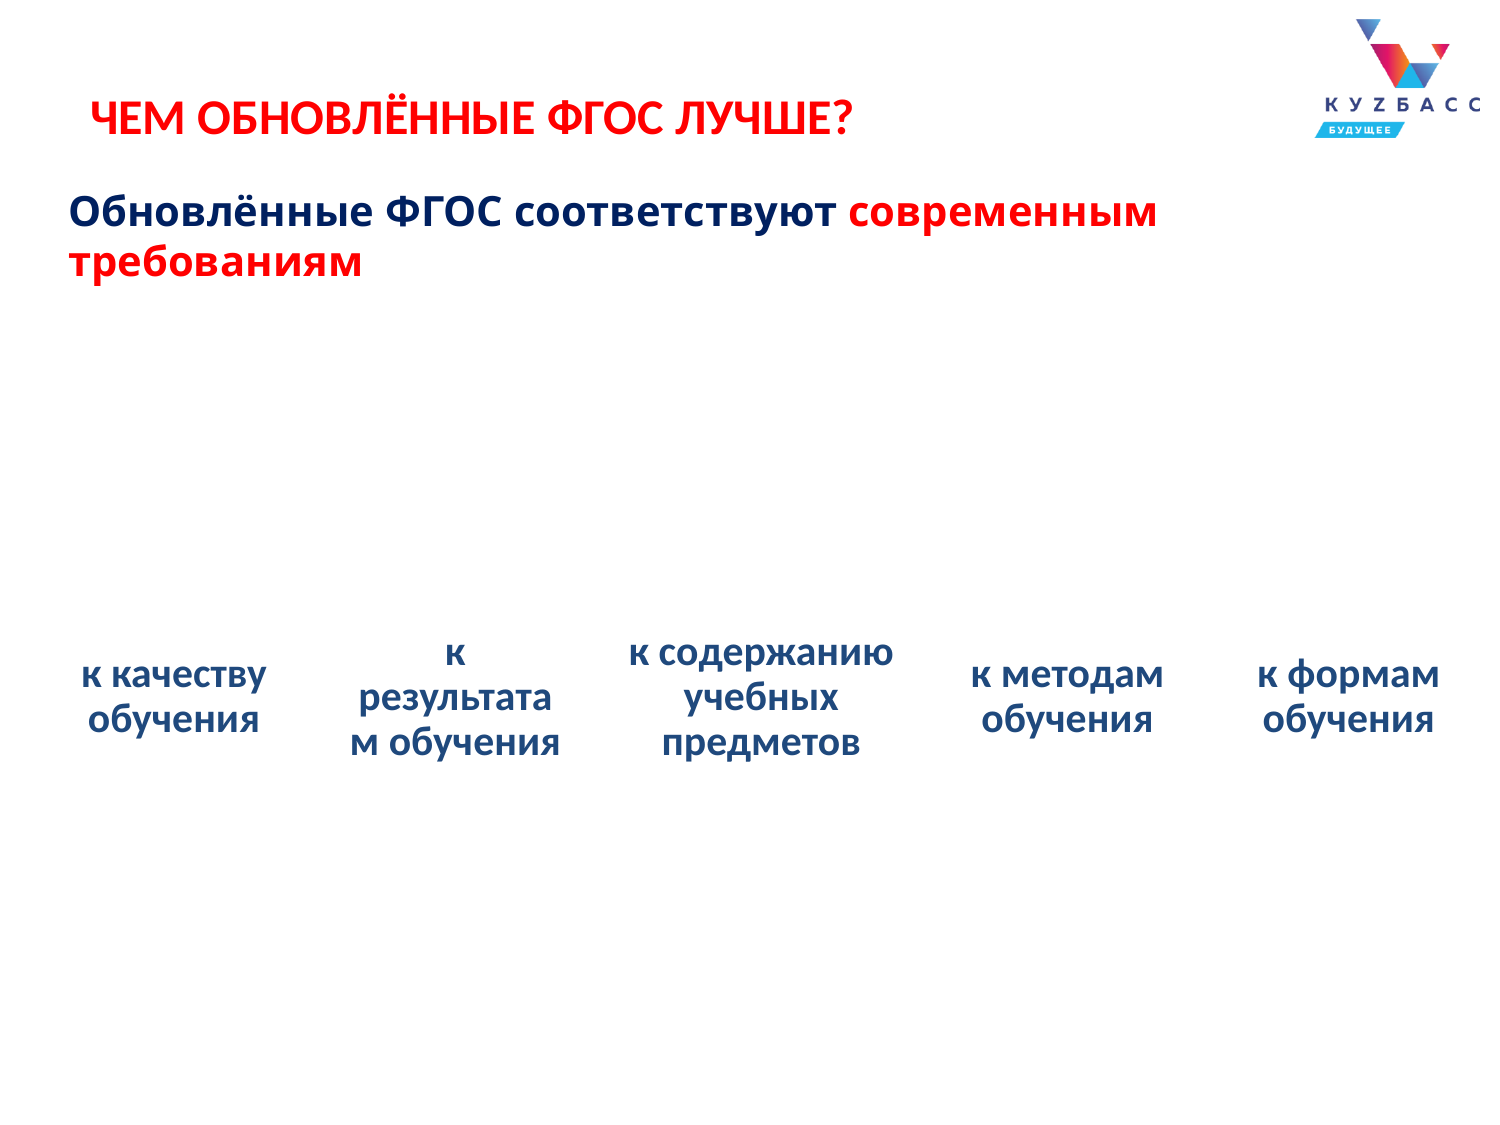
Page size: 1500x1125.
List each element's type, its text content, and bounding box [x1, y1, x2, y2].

text_box Обновлённые ФГОС соответствуют современным требованиям [53, 177, 1258, 294]
text_box к качеству обучения [43, 373, 305, 1020]
picture [1314, 19, 1480, 138]
text_box к методам обучения [936, 373, 1199, 1020]
text_box к результатам обучения [324, 373, 587, 1020]
text_box к содержанию учебных предметов [605, 373, 918, 1020]
title ЧЕМ ОБНОВЛЁННЫЕ ФГОС ЛУЧШЕ? [75, 45, 1258, 177]
text_box к формам обучения [1218, 373, 1480, 1020]
